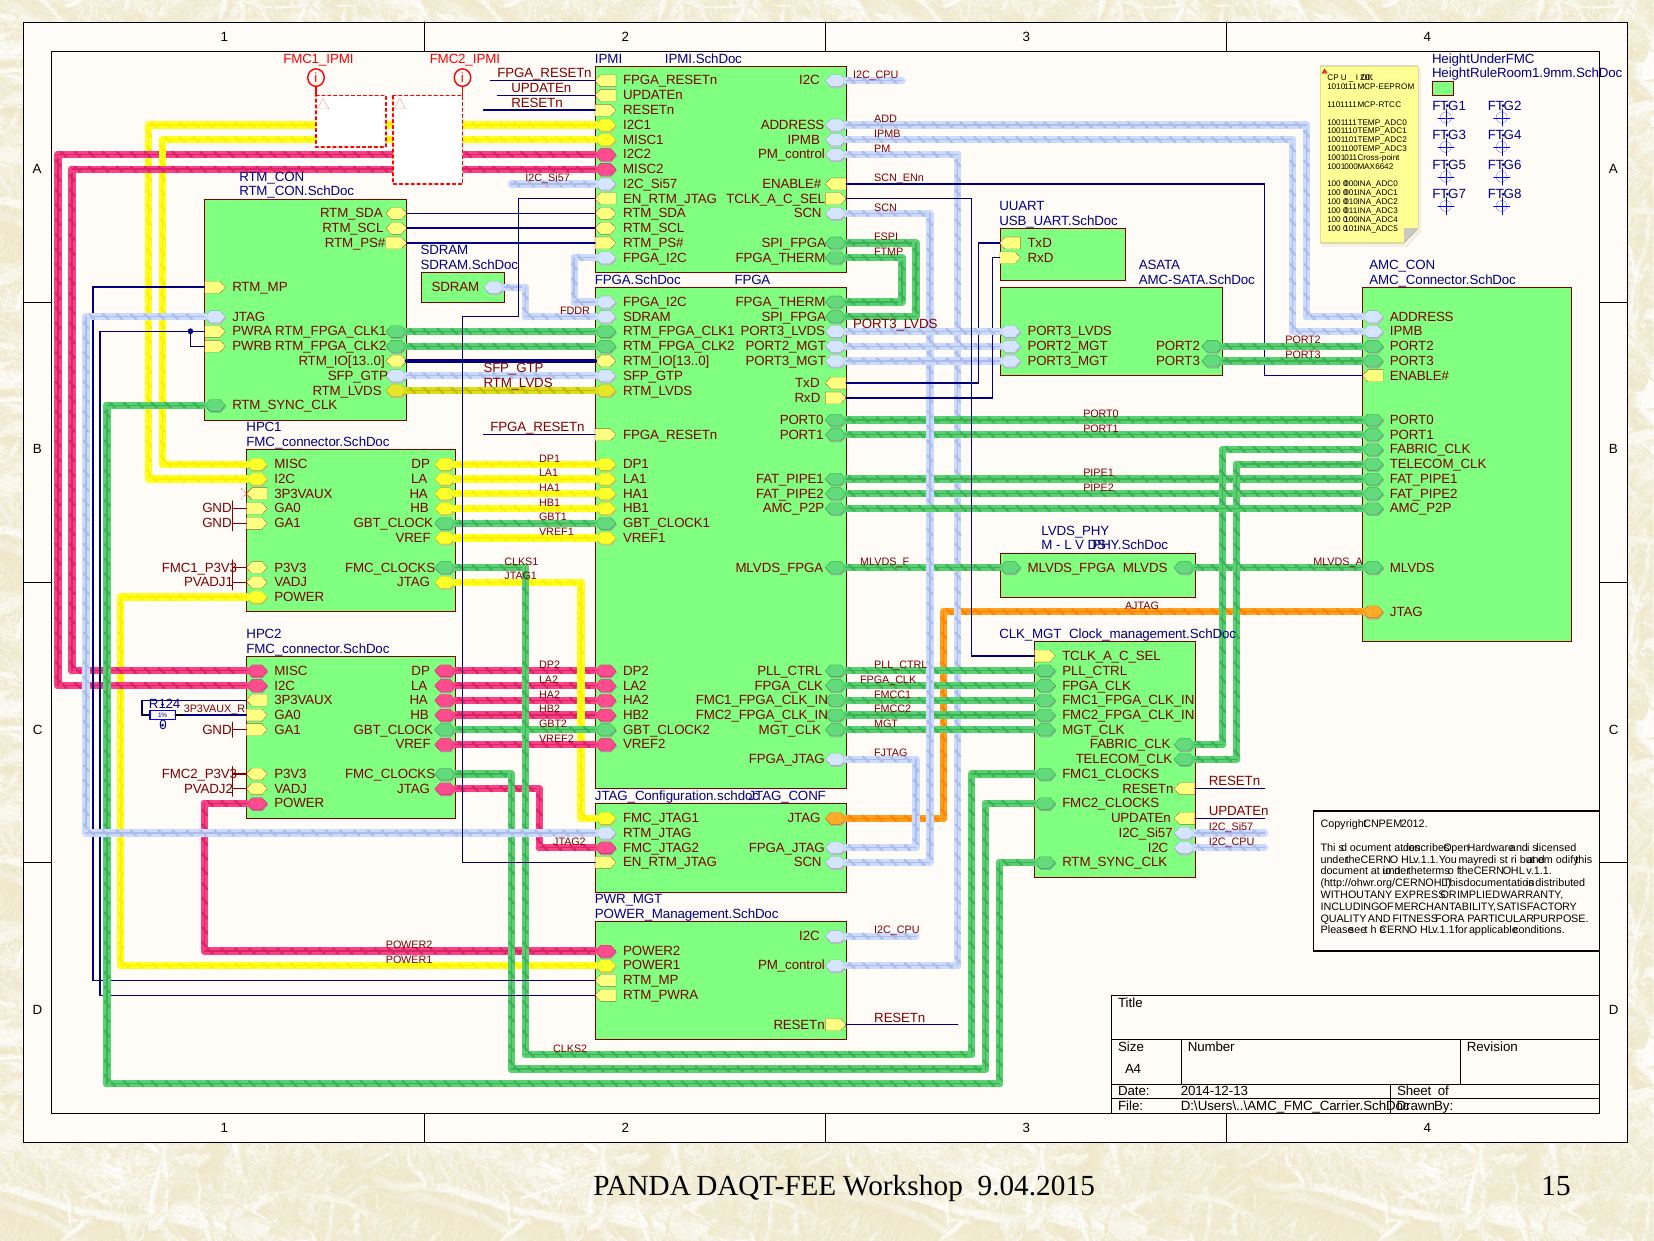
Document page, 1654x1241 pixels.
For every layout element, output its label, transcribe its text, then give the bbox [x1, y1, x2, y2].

text_box d ocument at ion [1340, 841, 1403, 853]
text_box OK [1361, 73, 1374, 82]
text_box A [32, 161, 43, 178]
text_box GBT2 [539, 717, 569, 731]
text_box Hardware [1467, 841, 1510, 853]
text_box INA_ADC5 [1357, 223, 1399, 234]
text_box FSPI [874, 230, 900, 244]
text_box MCP-RTCC [1357, 99, 1402, 110]
text_box HA1 [623, 486, 651, 500]
text_box 100 [1344, 144, 1357, 152]
text_box GBT_CLOCK [353, 515, 438, 532]
text_box FMC2_FPGA_CLK_IN [695, 707, 836, 724]
text_box RTM_CON.SchDoc [239, 183, 361, 200]
text_box [1314, 812, 1599, 950]
text_box MLVDS_A [1313, 555, 1366, 569]
text_box 100 0 [1327, 223, 1344, 234]
text_box TEMP_ADC2 [1357, 135, 1409, 144]
text_box AJTAG [1125, 599, 1161, 613]
text_box IPMB [874, 127, 903, 141]
text_box JTAG2 [553, 837, 588, 849]
text_box RTM_MP [623, 972, 682, 987]
text_box 1001 [1327, 144, 1344, 152]
text_box ENABLE# [1390, 368, 1453, 385]
text_box You [1438, 853, 1458, 865]
text_box I2C_Si57 [623, 176, 680, 193]
picture [0, 0, 1654, 1241]
text_box t h e [1364, 924, 1379, 938]
text_box 001 [1344, 188, 1357, 197]
text_box P3V3 [274, 766, 309, 783]
text_box FMC1_P3V3 [161, 560, 241, 576]
text_box FTG7 [1432, 186, 1469, 203]
text_box m odify [1543, 853, 1575, 867]
text_box RTM_SDA [320, 205, 386, 222]
text_box ASATA [1138, 257, 1183, 272]
text_box SDRAM.SchDoc [420, 257, 518, 274]
text_box FMC_connector.SchDoc [246, 434, 397, 451]
text_box 1001 [1327, 117, 1344, 126]
text_box SDRAM [431, 279, 482, 296]
text_box FMC_connector.SchDoc [246, 641, 397, 658]
text_box RTM_SDA [623, 208, 689, 222]
text_box This [1443, 876, 1463, 888]
text_box TELECOM_CLK [1390, 456, 1492, 473]
text_box RTM_PWRA [623, 987, 703, 1004]
text_box SATISFACTORY [1496, 900, 1584, 912]
text_box AMC_P2P [762, 500, 828, 517]
text_box FPGA.SchDoc [595, 272, 686, 289]
text_box FTG4 [1487, 127, 1524, 144]
text_box 1101 [1327, 99, 1344, 110]
text_box PM_control [758, 958, 828, 975]
text_box 1010 [1327, 82, 1344, 92]
text_box for [1455, 924, 1469, 938]
text_box PORT0 [1083, 407, 1121, 421]
text_box 3P3VAUX_R [183, 703, 249, 717]
text_box v.1.1 [1432, 924, 1455, 938]
text_box RESETn [1208, 773, 1263, 790]
text_box AMC_Connector.SchDoc [1369, 272, 1523, 289]
text_box HB [410, 707, 430, 722]
text_box JTAG_Configuration.schdoc [595, 788, 768, 805]
text_box 2 [621, 29, 630, 46]
text_box documentation [1463, 876, 1525, 888]
text_box R124 [148, 697, 183, 713]
text_box of [1437, 1083, 1450, 1098]
text_box conditions. [1513, 924, 1569, 938]
text_box FPGA_THERM [735, 250, 831, 267]
text_box D [1608, 1002, 1619, 1019]
text_box FOR [1435, 912, 1457, 924]
text_box LVDS_PHY [1041, 523, 1113, 537]
text_box see [1348, 924, 1364, 938]
text_box 011 [1344, 205, 1357, 214]
text_box ADDRESS [760, 117, 829, 134]
text_box 100 [1344, 214, 1357, 223]
text_box PORT3 [1285, 349, 1323, 362]
text_box HA [409, 692, 429, 709]
text_box 0 [159, 717, 168, 734]
text_box B [32, 441, 43, 458]
text_box C [32, 722, 44, 739]
text_box MAX6642 [1357, 161, 1395, 172]
text_box licensed [1536, 841, 1583, 853]
text_box SCN_ENn [874, 171, 927, 185]
text_box A [1608, 161, 1619, 178]
text_box INA_ADC1 [1357, 188, 1399, 197]
text_box FABRIC_CLK [1390, 441, 1475, 458]
text_box 1001 [1327, 135, 1344, 144]
text_box [23, 22, 1627, 1143]
text_box FMC_CLOCKS [345, 560, 440, 576]
text_box the [1345, 853, 1360, 865]
text_box describes [1403, 841, 1443, 853]
text_box PORT1 [1390, 427, 1437, 444]
text_box CNPEM [1363, 818, 1400, 832]
text_box VREF1 [539, 525, 577, 539]
text_box D [32, 1002, 43, 1019]
text_box MGT_CLK [758, 724, 825, 739]
text_box FPGA_THERM [735, 294, 831, 311]
text_box AMC-SATA.SchDoc [1138, 272, 1262, 289]
text_box I2C2 [623, 149, 653, 161]
text_box PORT1 [779, 429, 826, 444]
text_box RESETn [623, 102, 678, 119]
text_box PORT3_LVDS [1027, 323, 1117, 340]
text_box EN_RTM_JTAG [623, 191, 723, 208]
text_box FTG2 [1487, 98, 1524, 115]
text_box FAT_PIPE2 [1390, 486, 1462, 503]
text_box CERN [1360, 853, 1389, 865]
text_box DP2 [539, 658, 562, 672]
text_box PIPE1 [1083, 467, 1116, 481]
text_box GA0 [274, 503, 303, 515]
text_box A4 [1125, 1061, 1143, 1078]
text_box 011 [1344, 152, 1357, 161]
text_box MLVDS_FPGA [1027, 560, 1120, 576]
text_box [1112, 1085, 1118, 1098]
text_box RTM_IO[13..0] [623, 355, 714, 370]
text_box MLVDS [1390, 560, 1437, 576]
text_box 000 [1344, 179, 1357, 188]
text_box i s [1527, 841, 1536, 853]
text_box GBT_CLOCK2 [623, 722, 716, 739]
text_box INCLUDING [1320, 900, 1379, 912]
text_box RTM_MP [232, 279, 291, 296]
text_box GBT1 [539, 511, 569, 525]
text_box VADJ [274, 574, 310, 591]
text_box HPC1 [246, 420, 284, 434]
text_box UPDATEn [511, 82, 575, 97]
text_box RTM_JTAG [623, 825, 696, 842]
text_box distributed [1535, 876, 1592, 890]
text_box RTM_FPGA_CLK1 [623, 323, 740, 338]
text_box applicable [1469, 924, 1513, 938]
text_box I2C [1147, 842, 1170, 854]
text_box Thi s [1320, 841, 1340, 853]
text_box GBT_CLOCK1 [623, 515, 716, 532]
text_box FTMP [874, 245, 905, 259]
text_box the [1458, 865, 1473, 876]
text_box FPGA_JTAG [749, 751, 830, 768]
text_box CP U _ I 2C: [1327, 73, 1361, 82]
text_box GND [202, 517, 234, 532]
text_box USB_UART.SchDoc [999, 213, 1125, 230]
text_box FDDR [560, 304, 592, 318]
text_box i [460, 70, 464, 87]
text_box FMC1_FPGA_CLK_IN [1062, 692, 1202, 707]
text_box AND [1368, 912, 1392, 924]
text_box [1152, 1085, 1180, 1098]
text_box POWER [274, 589, 328, 606]
text_box DP [411, 663, 431, 680]
text_box PLL_CTRL [1062, 665, 1132, 680]
text_box HeightUnderFMC [1432, 51, 1540, 65]
text_box 1001 [1327, 126, 1344, 135]
text_box [1252, 1085, 1390, 1098]
text_box M - L V DS [1041, 537, 1092, 554]
text_box ADDRESS [1390, 309, 1458, 326]
text_box OF [1379, 900, 1394, 912]
text_box DP2 [623, 663, 651, 680]
text_box POWER2 [385, 938, 436, 952]
text_box FAT_PIPE1 [755, 471, 828, 486]
text_box the [1407, 865, 1422, 876]
text_box PORT3_LVDS [740, 323, 830, 340]
text_box OR [1440, 888, 1457, 900]
text_box 4 [1423, 1120, 1432, 1137]
text_box IPMI.SchDoc [664, 51, 746, 68]
text_box 100 0 [1327, 188, 1344, 197]
text_box QUALITY [1320, 912, 1368, 924]
text_box [1112, 1040, 1181, 1084]
text_box FMC2_P3V3 [161, 766, 241, 783]
text_box HA1 [539, 481, 562, 495]
text_box SCN [793, 208, 824, 222]
text_box Drawn [1396, 1098, 1434, 1115]
text_box MISC1 [623, 132, 666, 149]
text_box FPGA_JTAG [749, 840, 830, 857]
text_box RTM_FPGA_CLK2 [275, 338, 393, 355]
text_box PORT3_LVDS [853, 316, 942, 333]
text_box SPI_FPGA [761, 235, 830, 252]
text_box INA_ADC3 [1357, 205, 1399, 214]
text_box FMC2_IPMI [429, 51, 504, 68]
text_box LA [411, 677, 429, 692]
text_box Clock_management.SchDoc [1069, 626, 1246, 643]
text_box Please [1320, 924, 1348, 938]
text_box FMC_CLOCKS [345, 766, 440, 783]
text_box FJTAG [874, 747, 910, 761]
text_box PORT0 [1390, 412, 1437, 427]
text_box 3P3VAUX [274, 486, 336, 503]
text_box v.1.1. [1526, 865, 1557, 876]
text_box LA [411, 471, 429, 486]
text_box FPGA_I2C [623, 250, 691, 267]
text_box RTM_LVDS [623, 383, 696, 400]
text_box HPC2 [246, 626, 284, 641]
text_box TCLK_A_C_SEL [726, 191, 831, 208]
text_box FMC1_IPMI [283, 51, 358, 68]
text_box DP [411, 456, 431, 473]
text_box 3 [1022, 29, 1031, 46]
text_box FAT_PIPE2 [755, 486, 828, 503]
text_box PWR_MGT [595, 892, 667, 906]
text_box i [314, 70, 318, 87]
text_box EXPRESS [1394, 888, 1440, 900]
text_box PIPE2 [1083, 481, 1116, 495]
text_box 1 [220, 29, 229, 46]
text_box HB2 [623, 707, 651, 724]
text_box FTG3 [1432, 127, 1469, 144]
text_box POWER2 [623, 943, 684, 960]
text_box 1% [158, 713, 169, 720]
text_box TEMP_ADC3 [1357, 144, 1409, 154]
text_box WARRANTY, [1500, 888, 1571, 900]
text_box TEMP_ADC1 [1357, 126, 1409, 135]
text_box RTM_PS# [324, 235, 389, 252]
text_box UUART [999, 198, 1048, 213]
text_box FTG8 [1487, 186, 1524, 203]
text_box FMC_JTAG2 [623, 840, 704, 854]
text_box MERCHANTABILITY, [1394, 900, 1496, 912]
text_box RTM_LVDS [483, 375, 556, 392]
text_box FPGA_RESETn [497, 65, 597, 82]
text_box RTM_FPGA_CLK1 [275, 323, 393, 338]
text_box HeightRuleRoom1.9mm.SchDoc [1432, 65, 1633, 82]
text_box MCP-EEPROM [1357, 82, 1416, 92]
text_box SCN [874, 201, 899, 215]
text_box File: [1118, 1098, 1145, 1115]
text_box 101 [1344, 223, 1357, 234]
text_box FMC1_FPGA_CLK_IN [695, 692, 836, 707]
text_box FMC1_CLOCKS [1062, 766, 1165, 783]
text_box SFP_GTP [483, 360, 547, 377]
text_box SPI_FPGA [761, 309, 830, 323]
text_box 110 [1344, 126, 1357, 135]
text_box Number [1187, 1039, 1238, 1056]
text_box SDRAM [420, 244, 471, 257]
text_box RTM_SYNC_CLK [1062, 854, 1173, 871]
text_box GND [202, 722, 234, 739]
text_box INA_ADC2 [1357, 197, 1399, 205]
text_box FAT_PIPE1 [1390, 471, 1462, 486]
text_box PORT1 [1083, 422, 1121, 436]
text_box B [1608, 441, 1619, 458]
text_box RESETn [773, 1017, 828, 1034]
text_box VREF2 [623, 739, 668, 753]
text_box ENABLE# [762, 176, 825, 191]
text_box RTM_FPGA_CLK2 [623, 338, 741, 355]
text_box 111 [1344, 82, 1357, 92]
text_box 2012. [1400, 818, 1430, 832]
text_box may [1458, 853, 1478, 865]
text_box PLL_CTRL [874, 658, 931, 672]
text_box LA2 [623, 680, 648, 692]
text_box RxD [1027, 250, 1055, 267]
text_box GA0 [274, 709, 303, 722]
text_box RESETn [1122, 781, 1177, 798]
text_box FPGA_CLK [860, 673, 920, 687]
text_box 1001 [1327, 161, 1344, 172]
text_box RTM_LVDS [312, 383, 385, 400]
text_box VREF [395, 532, 433, 547]
text_box document at io n [1320, 865, 1382, 876]
text_box FTG6 [1487, 157, 1524, 174]
text_box JTAG [787, 810, 823, 827]
text_box and [1526, 853, 1543, 865]
text_box FPGA_RESETn [623, 427, 723, 444]
text_box POWER1 [623, 960, 684, 975]
text_box By: [1434, 1098, 1455, 1115]
text_box redi st ri but e [1478, 853, 1526, 865]
text_box MLVDS_FPGA [735, 560, 828, 576]
text_box PORT3 [1390, 353, 1437, 370]
text_box I2C_Si57 [1118, 825, 1176, 842]
text_box RTM_SCL [623, 220, 688, 237]
text_box 111 [1344, 117, 1357, 126]
text_box 000 [1344, 161, 1357, 172]
text_box ANY [1370, 888, 1394, 900]
text_box PURPOSE. [1533, 912, 1596, 926]
text_box AMC_P2P [1390, 500, 1455, 517]
text_box PVADJ2 [184, 783, 236, 798]
text_box D:\Users\..\AMC_FMC_Carrier.SchDoc [1180, 1098, 1396, 1115]
text_box FMC2_FPGA_CLK_IN [1062, 707, 1202, 724]
text_box FPGA_CLK [1062, 677, 1135, 694]
text_box FMCC1 [874, 688, 914, 702]
text_box 100 0 [1327, 214, 1344, 223]
text_box PWRB [232, 338, 275, 355]
text_box ADD [874, 112, 899, 126]
text_box Sheet [1397, 1083, 1428, 1098]
text_box TEMP_ADC0 [1357, 117, 1409, 126]
text_box IMPLIED [1457, 888, 1500, 900]
text_box Revision [1466, 1039, 1520, 1056]
text_box HA [409, 486, 429, 503]
text_box 2014-12-13 [1180, 1083, 1252, 1098]
text_box PWRA [232, 323, 275, 338]
text_box FPGA_CLK [754, 677, 828, 694]
text_box 100 0 [1327, 179, 1344, 188]
text_box Title [1118, 995, 1144, 1012]
text_box GA1 [274, 515, 303, 532]
text_box MLVDS_F [860, 555, 912, 569]
text_box PORT2_MGT [745, 339, 831, 353]
text_box CLKS1 [504, 555, 541, 569]
text_box FPGA_RESETn [490, 419, 590, 436]
text_box I2C [274, 471, 297, 486]
text_box Open [1443, 841, 1467, 853]
text_box HA2 [623, 692, 651, 707]
text_box HA2 [539, 688, 562, 702]
text_box I2C_Si57 [1208, 821, 1257, 835]
text_box I2C_Si57 [525, 171, 573, 185]
text_box HB1 [623, 500, 651, 517]
text_box o f [1447, 865, 1458, 876]
text_box LA1 [539, 467, 560, 481]
text_box IPMI [595, 51, 624, 68]
text_box Copyright [1320, 818, 1363, 832]
text_box PORT2 [1390, 338, 1437, 353]
text_box JTAG [1390, 604, 1426, 621]
text_box DP1 [539, 452, 562, 466]
text_box PM_control [758, 147, 828, 164]
text_box TCLK_A_C_SEL [1062, 648, 1167, 665]
text_box 3P3VAUX [274, 692, 336, 709]
text_box I2C [799, 928, 822, 945]
text_box GA1 [274, 722, 303, 739]
text_box O HL [1408, 924, 1432, 938]
text_box is [1525, 876, 1535, 888]
text_box PLL_CTRL [757, 663, 827, 680]
text_box 3 [1022, 1120, 1031, 1137]
text_box FPGA_RESETn [623, 73, 723, 90]
text_box SDRAM [623, 311, 674, 323]
text_box RTM_IO[13..0] [298, 355, 390, 370]
text_box FABRIC_CLK [1089, 736, 1175, 751]
text_box v.1.1. [1413, 853, 1438, 865]
text_box SFP_GTP [327, 368, 392, 385]
text_box INA_ADC0 [1357, 179, 1399, 188]
text_box HB1 [539, 496, 562, 510]
text_box UPDATEn [623, 90, 687, 104]
text_box PORT3_MGT [745, 353, 831, 370]
text_box under [1382, 865, 1407, 876]
text_box 100 0 [1327, 205, 1344, 214]
text_box MLVDS [1122, 560, 1170, 576]
text_box VADJ [274, 781, 310, 798]
text_box CERN [1473, 865, 1503, 876]
text_box UPDATEn [1208, 803, 1272, 820]
text_box LA2 [539, 673, 560, 687]
text_box RESETn [874, 1010, 929, 1026]
text_box I2C_CPU [874, 924, 923, 938]
text_box PORT2 [1285, 334, 1323, 348]
text_box [1391, 1085, 1397, 1098]
text_box under [1320, 853, 1345, 865]
text_box I2C_CPU [853, 68, 902, 82]
text_box MISC [274, 456, 310, 473]
text_box MGT [874, 717, 900, 731]
text_box PARTICULAR [1467, 912, 1533, 924]
text_box RxD [794, 390, 822, 407]
text_box terms [1422, 865, 1447, 876]
text_box HB2 [539, 703, 562, 717]
text_box DP1 [623, 456, 651, 473]
text_box LA1 [623, 473, 648, 486]
text_box VREF1 [623, 532, 668, 547]
text_box CLKS2 [553, 1042, 590, 1056]
text_box PVADJ1 [184, 576, 236, 591]
text_box EN_RTM_JTAG [623, 854, 723, 871]
text_box PHY.SchDoc [1092, 537, 1172, 554]
text_box RTM_PS# [623, 235, 687, 250]
text_box JTAG [397, 576, 432, 591]
text_box MISC [274, 663, 310, 680]
text_box JTAG [232, 309, 268, 326]
text_box this [1575, 853, 1597, 867]
text_box VREF [395, 739, 433, 753]
text_box Date: [1118, 1083, 1152, 1100]
text_box 100 0 [1327, 197, 1344, 205]
text_box PM [874, 142, 892, 156]
text_box Size [1118, 1039, 1146, 1056]
text_box AMC_CON [1369, 257, 1439, 272]
text_box POWER1 [385, 953, 436, 967]
text_box 4 [1423, 29, 1432, 46]
text_box C [1608, 722, 1620, 739]
text_box POWER_Management.SchDoc [595, 906, 789, 923]
text_box 1001 [1327, 152, 1344, 161]
text_box UPDATEn [1111, 810, 1175, 827]
text_box P3V3 [274, 560, 309, 576]
text_box PORT3_MGT [1027, 353, 1113, 370]
text_box FITNESS [1392, 912, 1435, 924]
text_box FTG5 [1432, 157, 1469, 174]
text_box I2C1 [623, 119, 653, 132]
text_box FMC2_CLOCKS [1062, 796, 1165, 812]
text_box GND [202, 500, 234, 517]
text_box CERN [1379, 924, 1408, 938]
text_box O HL [1389, 853, 1413, 865]
text_box RTM_CON [239, 169, 308, 183]
text_box TELECOM_CLK [1075, 751, 1178, 768]
text_box and [1510, 841, 1527, 853]
text_box OHL [1503, 865, 1526, 876]
text_box JTAG1 [504, 570, 539, 584]
text_box Cross-point [1357, 152, 1401, 163]
text_box RESETn [511, 95, 566, 112]
text_box INA_ADC4 [1357, 214, 1399, 223]
text_box 1 [220, 1120, 229, 1137]
text_box I2C [274, 677, 297, 692]
text_box HB [410, 500, 430, 515]
text_box 2 [621, 1120, 630, 1137]
text_box 101 [1344, 135, 1357, 144]
text_box JTAG [397, 783, 432, 798]
text_box FTG1 [1432, 98, 1469, 115]
text_box RTM_SCL [322, 220, 387, 237]
text_box I2C_CPU [1208, 837, 1258, 849]
text_box RTM_SYNC_CLK [232, 397, 343, 414]
text_box 010 [1344, 197, 1357, 205]
text_box FPGA [734, 272, 773, 289]
text_box PORT2_MGT [1027, 340, 1113, 353]
text_box PORT0 [779, 412, 826, 429]
text_box SCN [793, 854, 824, 871]
text_box TxD [1027, 235, 1054, 250]
text_box JTAG_CONF [768, 788, 831, 805]
text_box GBT_CLOCK [353, 722, 438, 739]
text_box (http://ohwr.org/CERNOHL). [1320, 876, 1443, 888]
text_box FPGA_I2C [623, 294, 691, 311]
text_box PORT2 [1156, 338, 1203, 353]
text_box IPMB [787, 134, 822, 147]
text_box FMCC2 [874, 703, 914, 717]
text_box CLK_MGT [999, 626, 1066, 643]
text_box TxD [795, 375, 822, 392]
text_box VREF2 [539, 732, 577, 746]
text_box SFP_GTP [623, 368, 687, 385]
text_box FMC_JTAG1 [623, 810, 704, 827]
text_box PORT3 [1156, 353, 1203, 370]
text_box [1182, 1040, 1460, 1098]
text_box MISC2 [623, 161, 666, 176]
text_box I2C [799, 73, 822, 90]
text_box POWER [274, 796, 328, 812]
text_box A [1457, 912, 1467, 924]
text_box WITHOUT [1320, 888, 1370, 900]
text_box MGT_CLK [1062, 724, 1128, 739]
text_box IPMB [1390, 323, 1425, 338]
